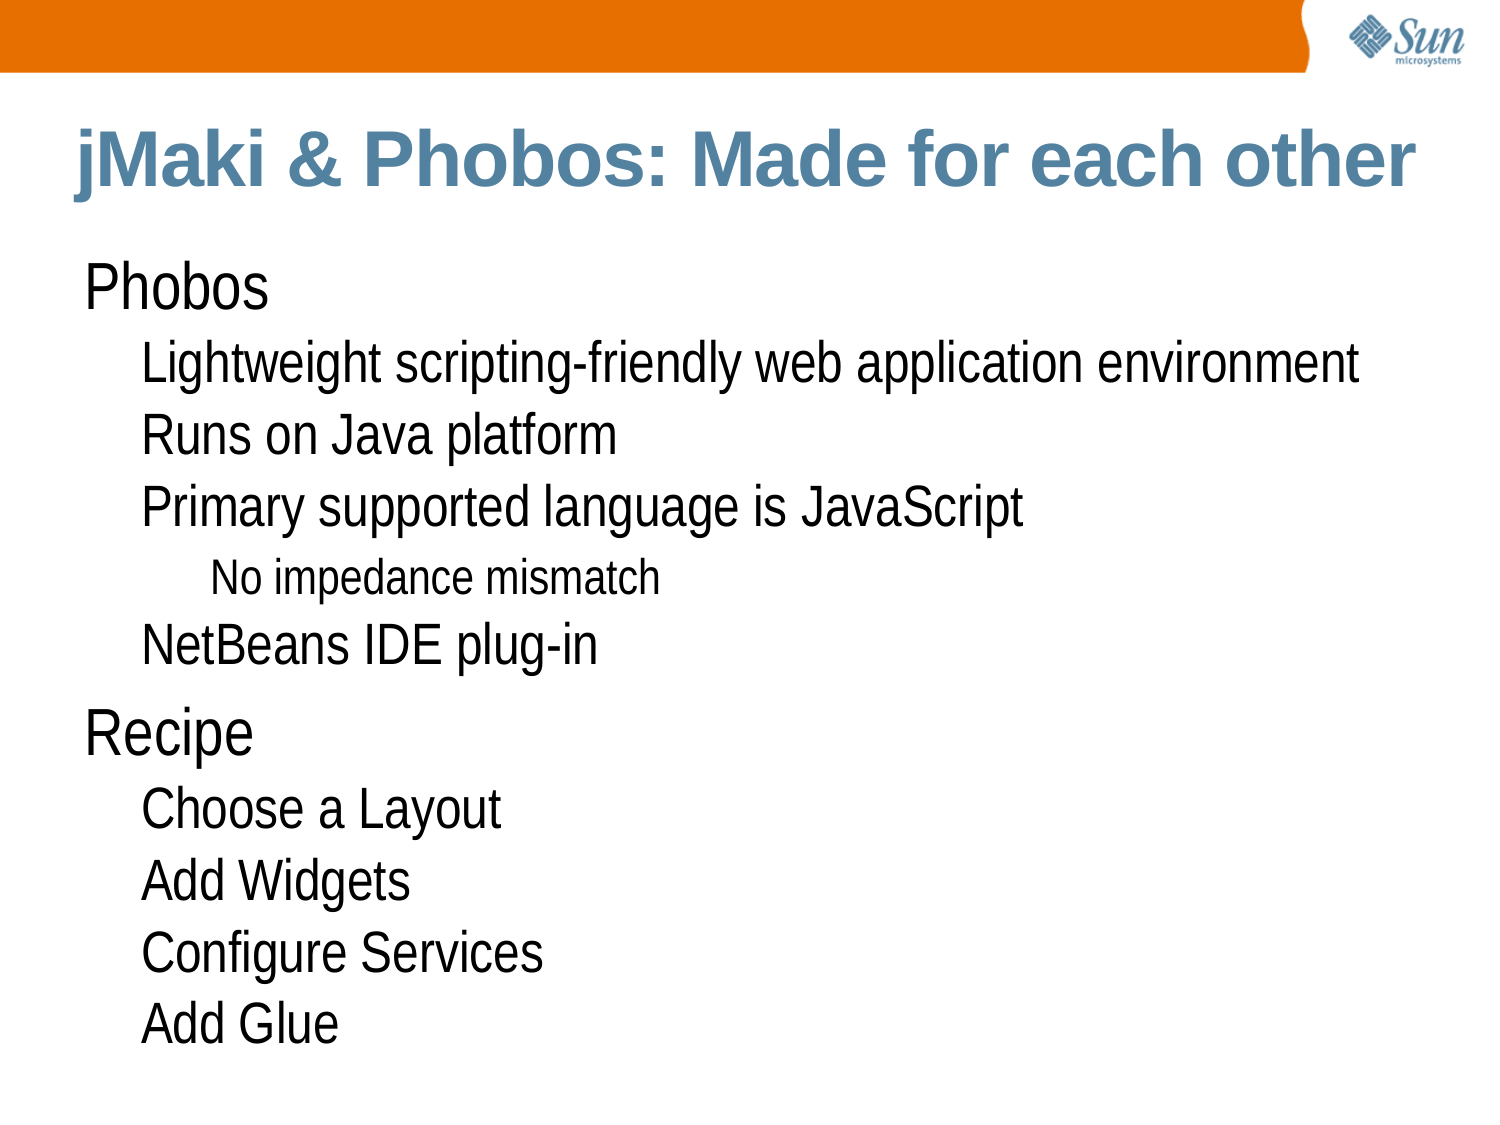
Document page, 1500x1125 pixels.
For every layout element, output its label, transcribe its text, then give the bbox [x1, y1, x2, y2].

title jMaki & Phobos: Made for each other [75, 122, 1438, 228]
picture [0, 0, 1500, 75]
list Phobos Lightweight scripting-friendly web application environment Runs on Java platform Primary supported language is JavaScript No impedance mismatch NetBeans IDE plug-in Recipe Choose a Layout Add Widgets Configure Services Add Glue [64, 257, 1450, 1061]
